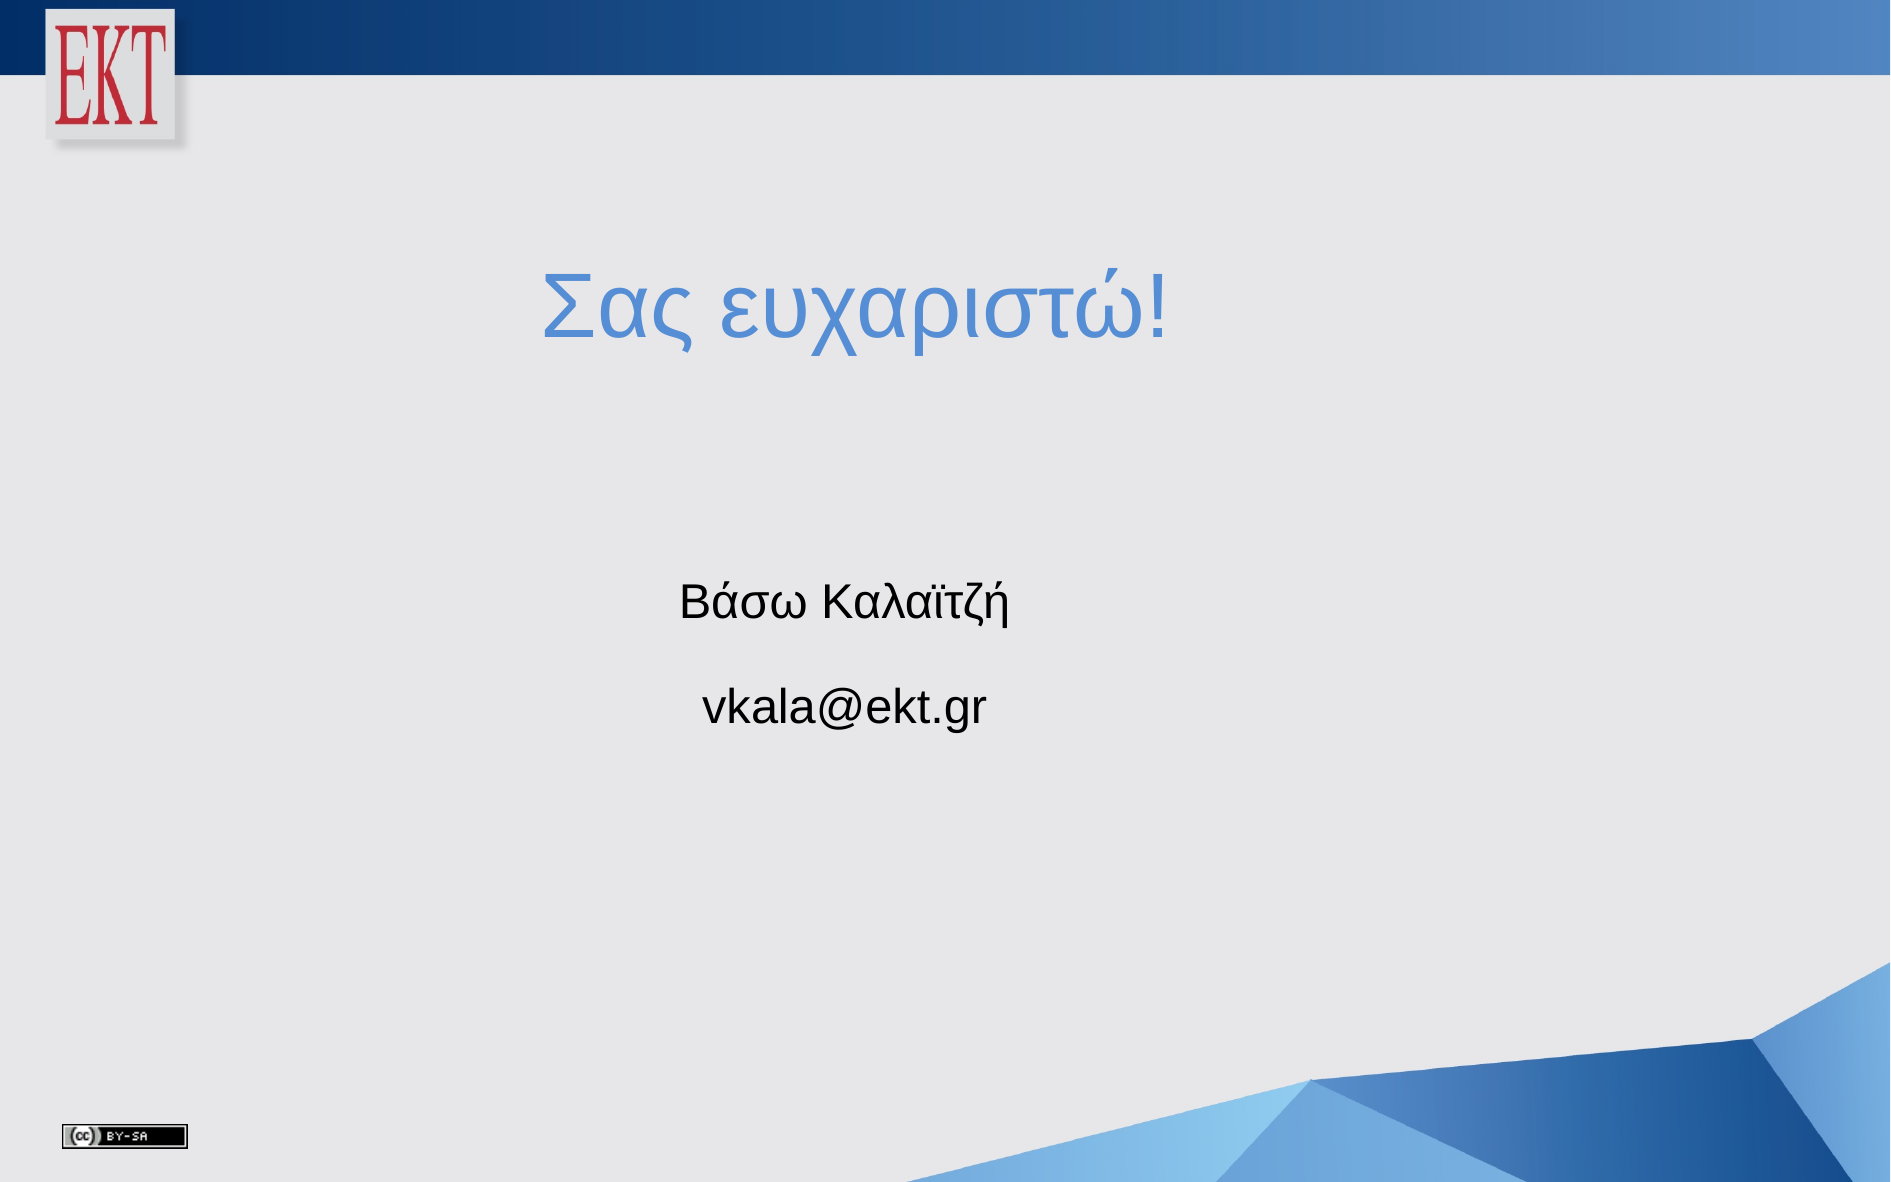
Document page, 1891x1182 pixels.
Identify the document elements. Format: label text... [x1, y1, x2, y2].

title Σας ευχαριστώ! [165, 271, 1548, 331]
picture [0, 0, 1891, 1182]
list Βάσω Καλαϊτζή vkala@ekt.gr [519, 531, 1170, 745]
